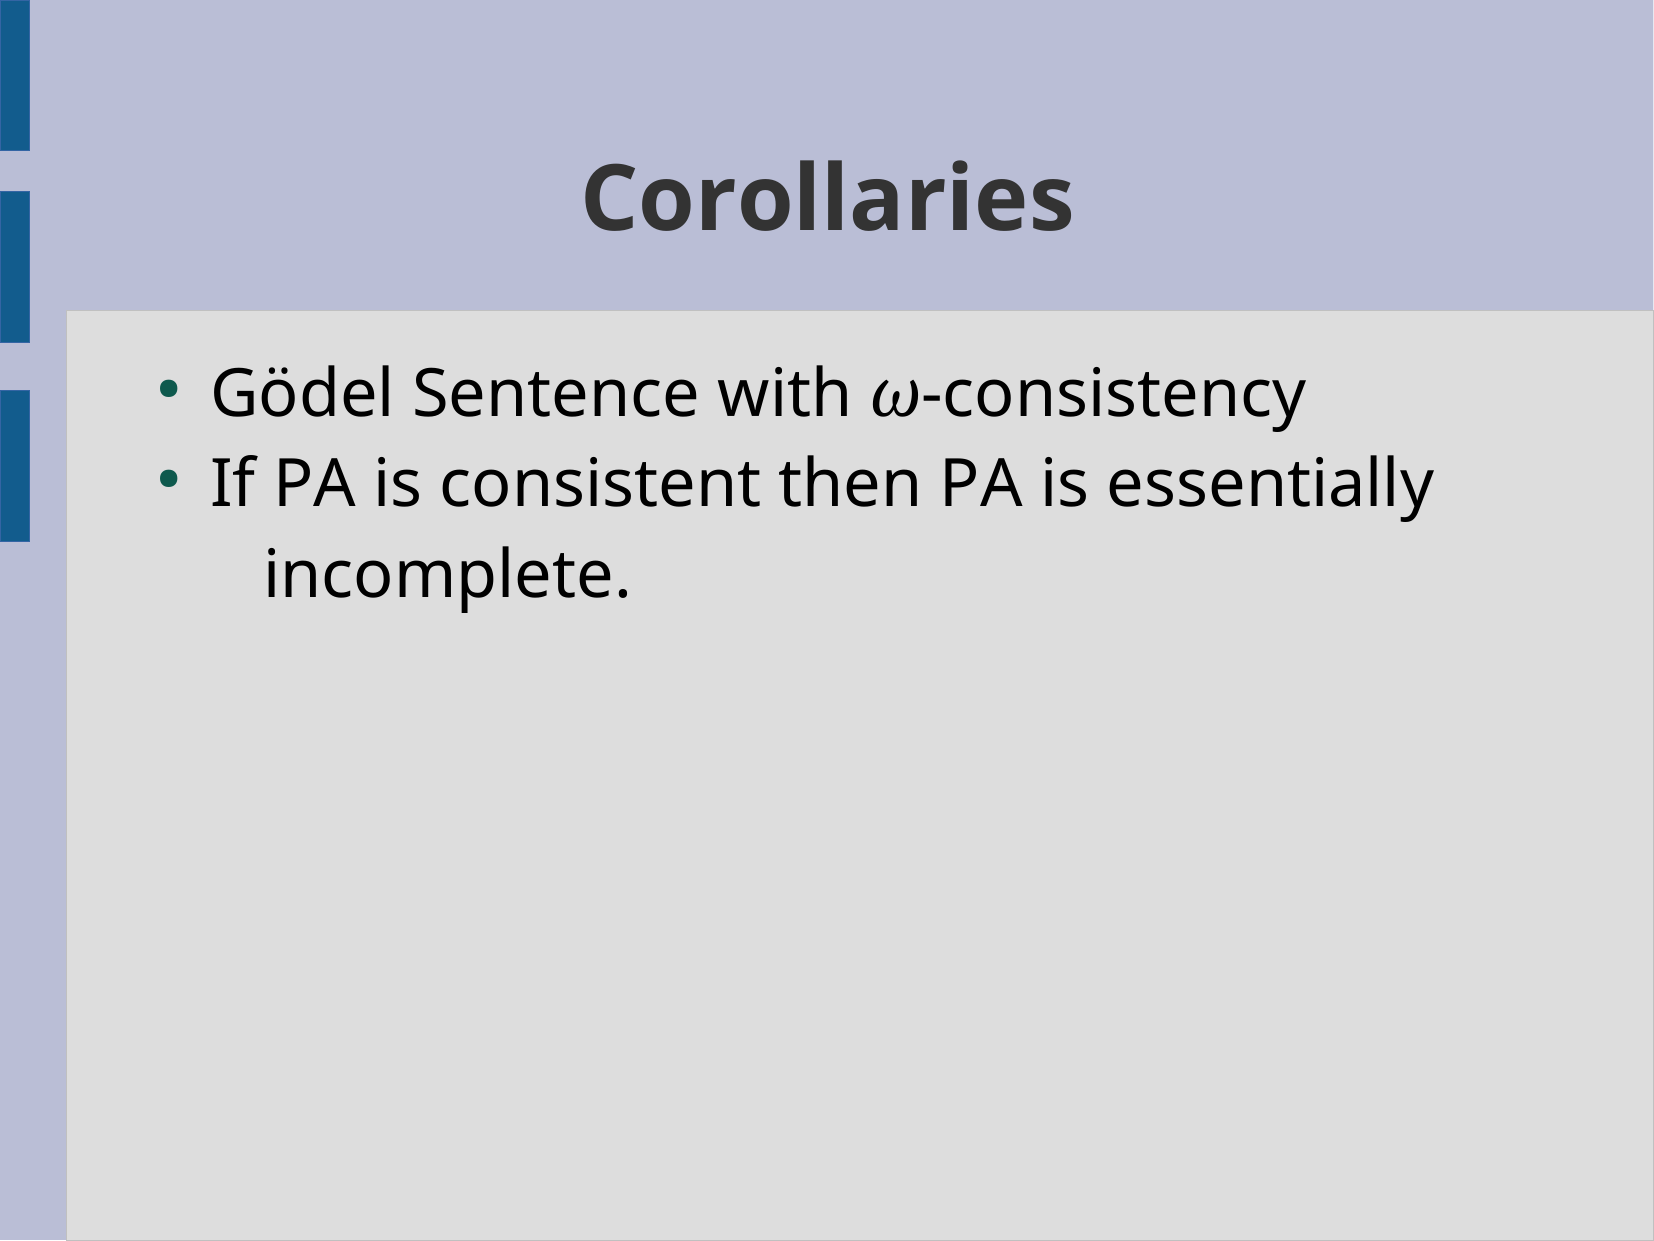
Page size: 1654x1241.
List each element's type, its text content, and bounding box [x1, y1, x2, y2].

title Corollaries [121, 91, 1534, 299]
list Gödel Sentence with ω-consistency If PA is consistent then PA is essentially incomplete. [121, 344, 1534, 1127]
